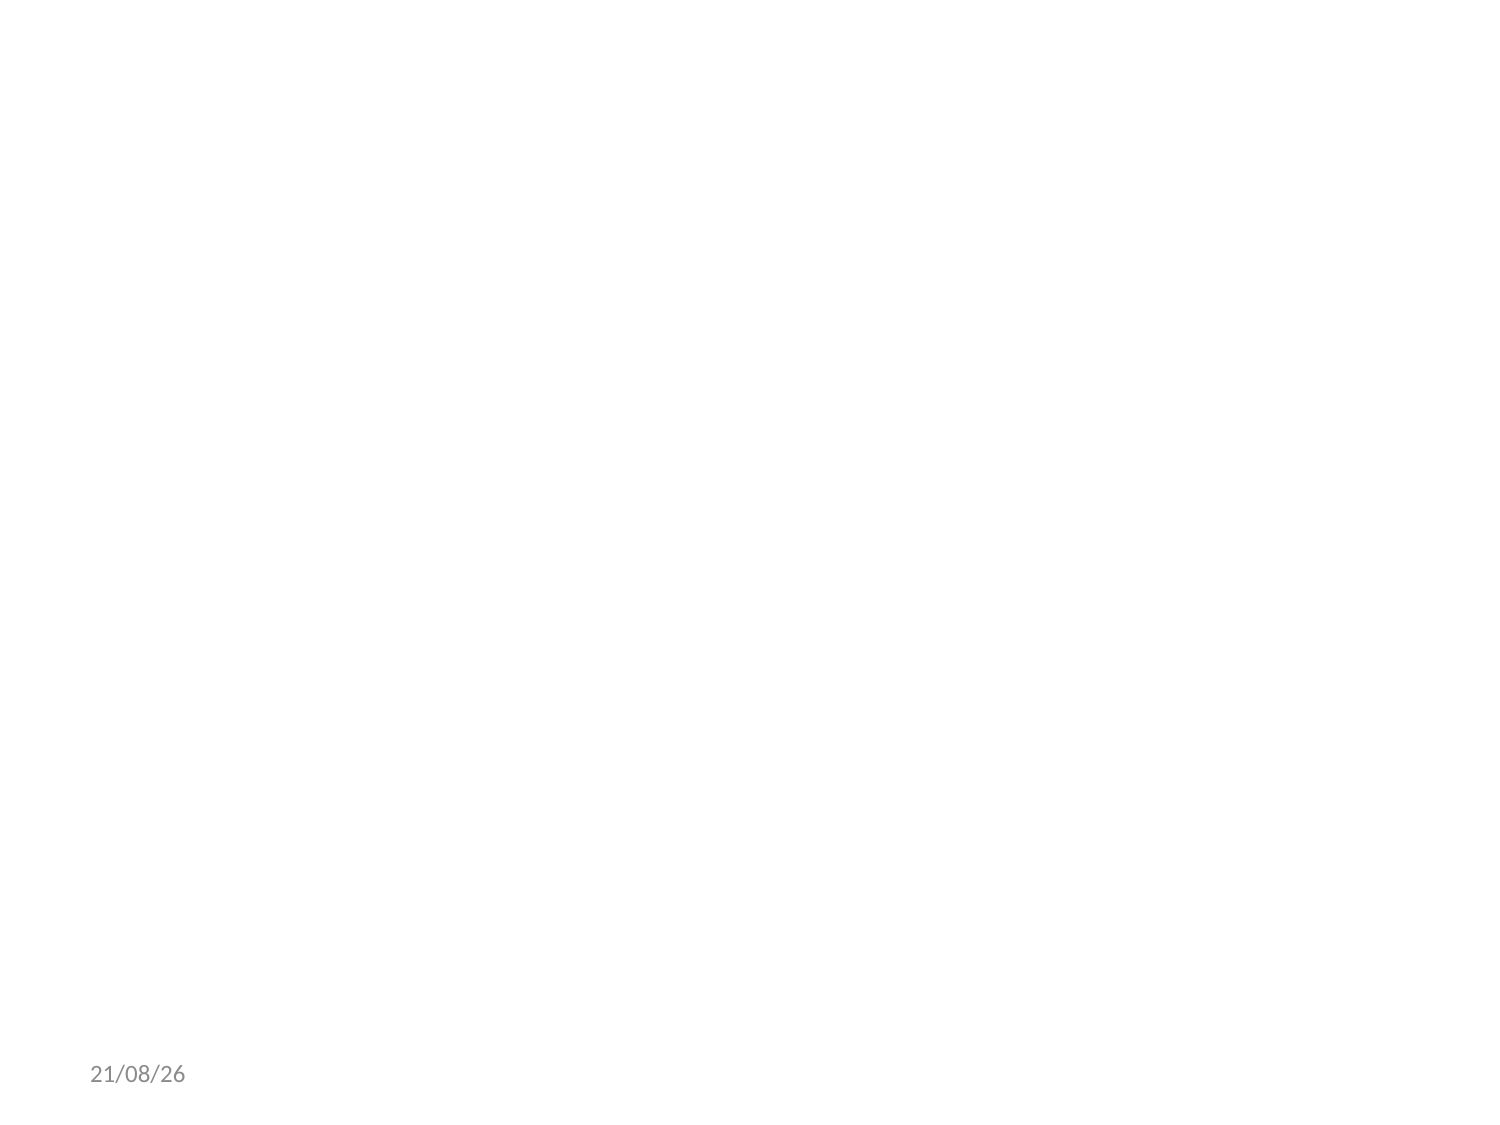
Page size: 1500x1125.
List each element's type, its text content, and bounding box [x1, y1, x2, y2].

text_box 2022/12/12 [75, 1042, 425, 1103]
